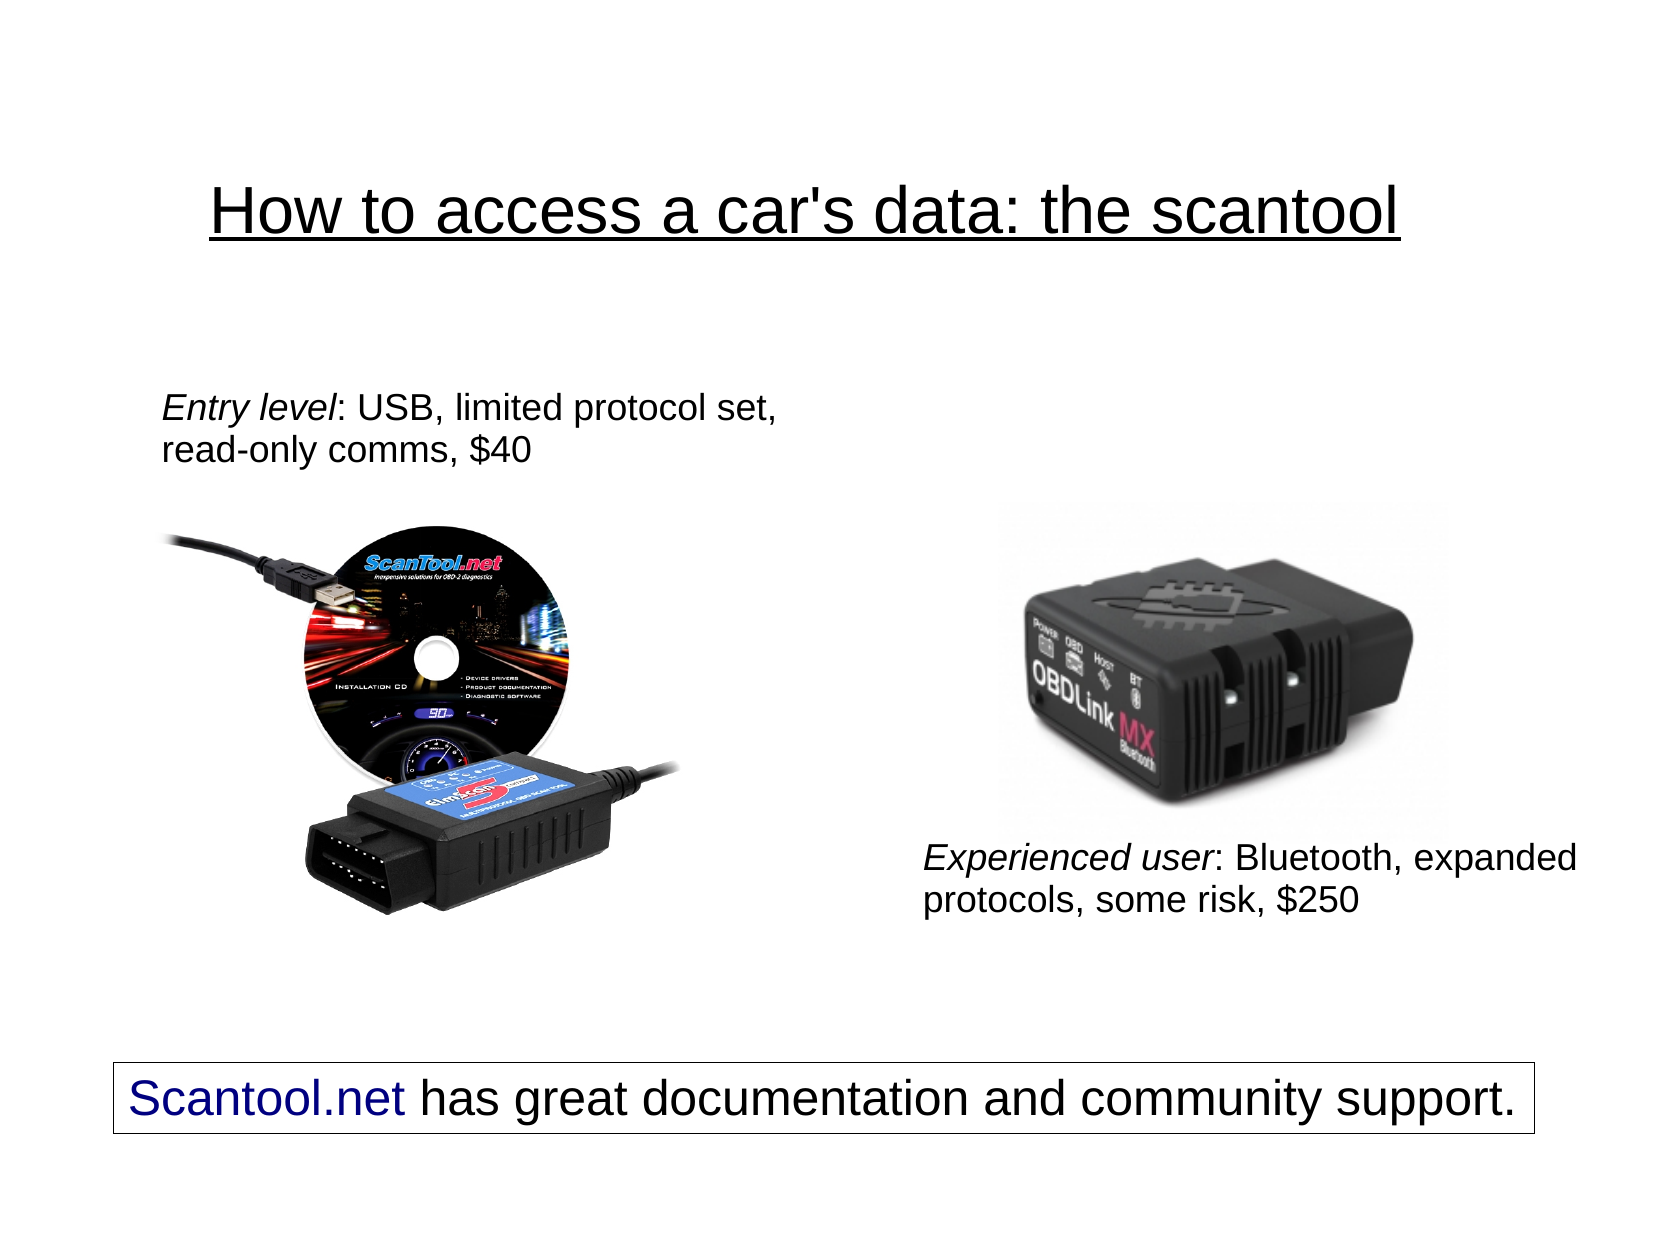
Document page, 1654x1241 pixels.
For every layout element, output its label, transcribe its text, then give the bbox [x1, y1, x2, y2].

text_box Experienced user: Bluetooth, expanded protocols, some risk, $250 [908, 828, 1593, 928]
picture [153, 492, 699, 943]
text_box Entry level: USB, limited protocol set, read-only comms, $40 [146, 378, 804, 478]
picture [998, 447, 1449, 828]
title How to access a car's data: the scantool [60, 107, 1550, 315]
text_box Scantool.net has great documentation and community support. [113, 1062, 1535, 1134]
